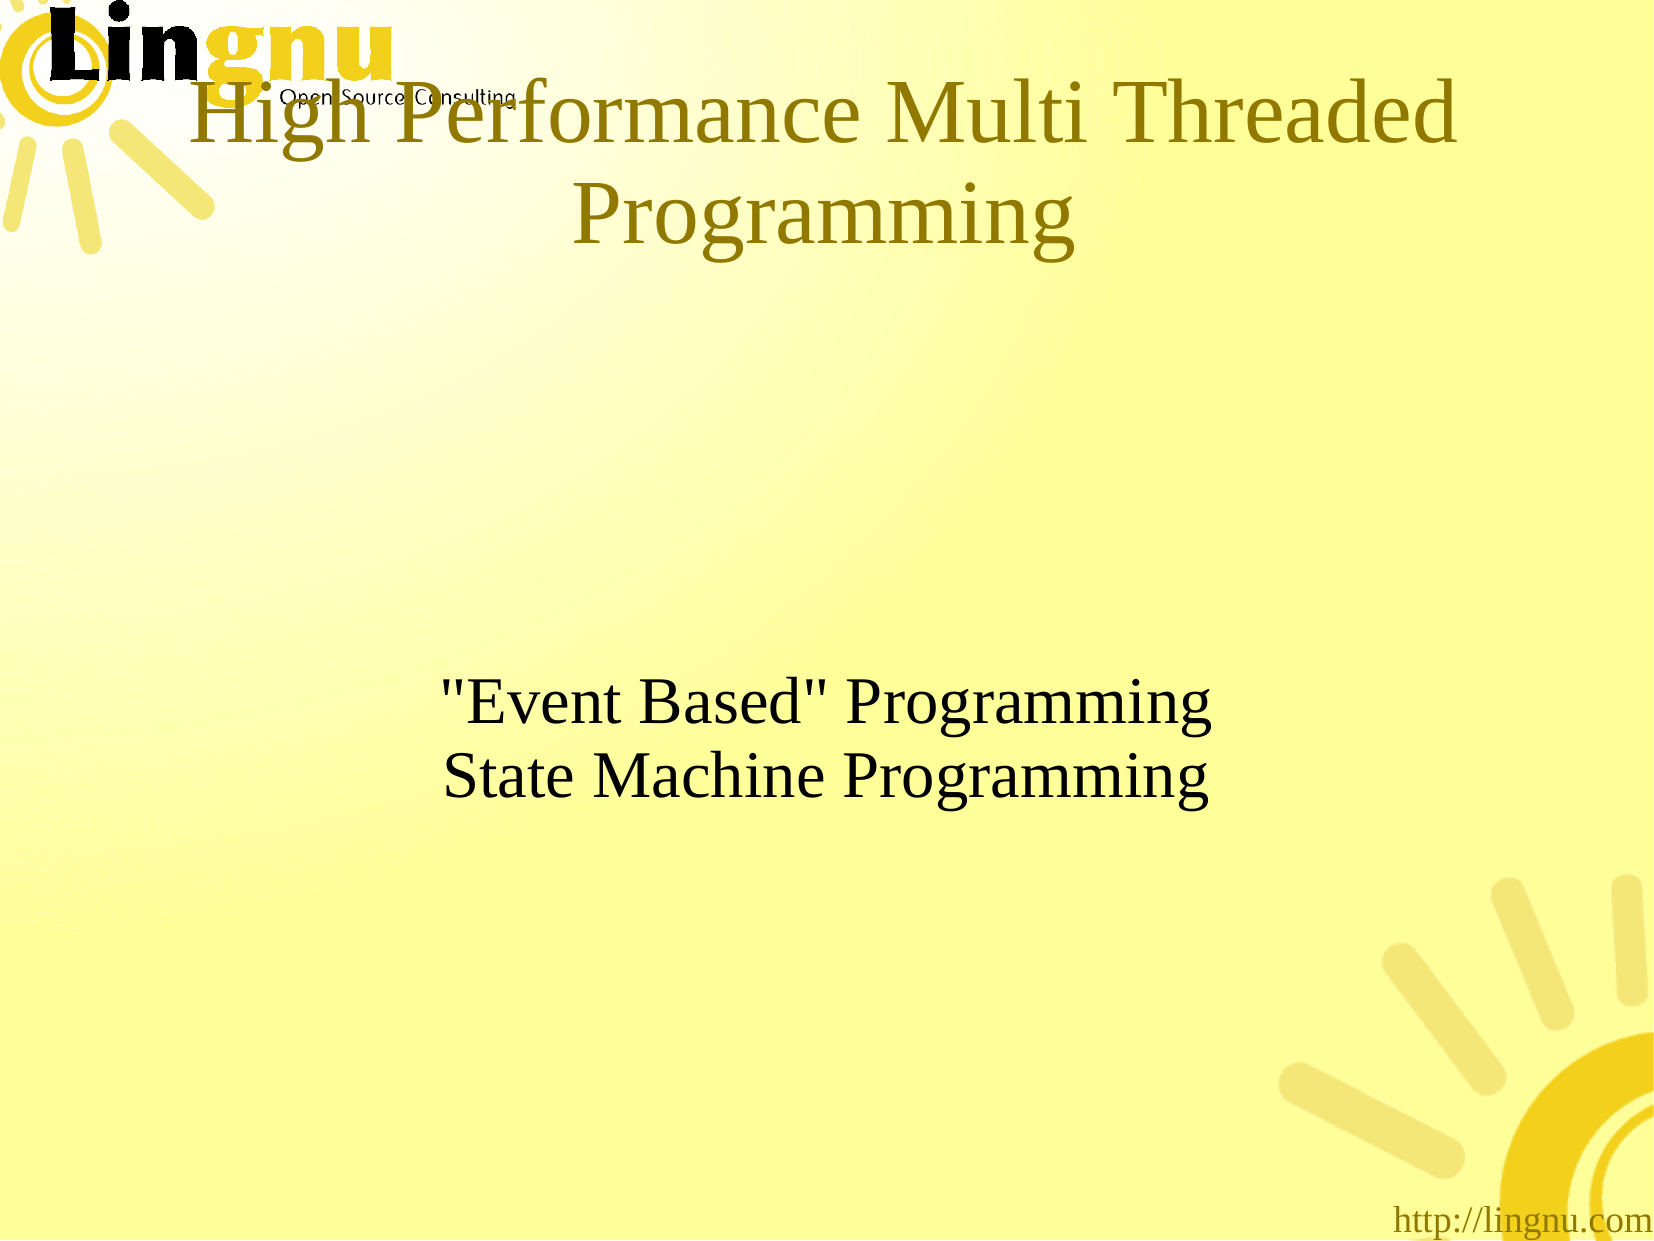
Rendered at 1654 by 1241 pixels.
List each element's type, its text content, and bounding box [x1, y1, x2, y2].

picture [0, 0, 516, 256]
picture [1256, 871, 1654, 1241]
subtitle "Event Based" Programming State Machine Programming [29, 265, 1625, 1211]
title High Performance Multi Threaded Programming [118, 58, 1531, 265]
